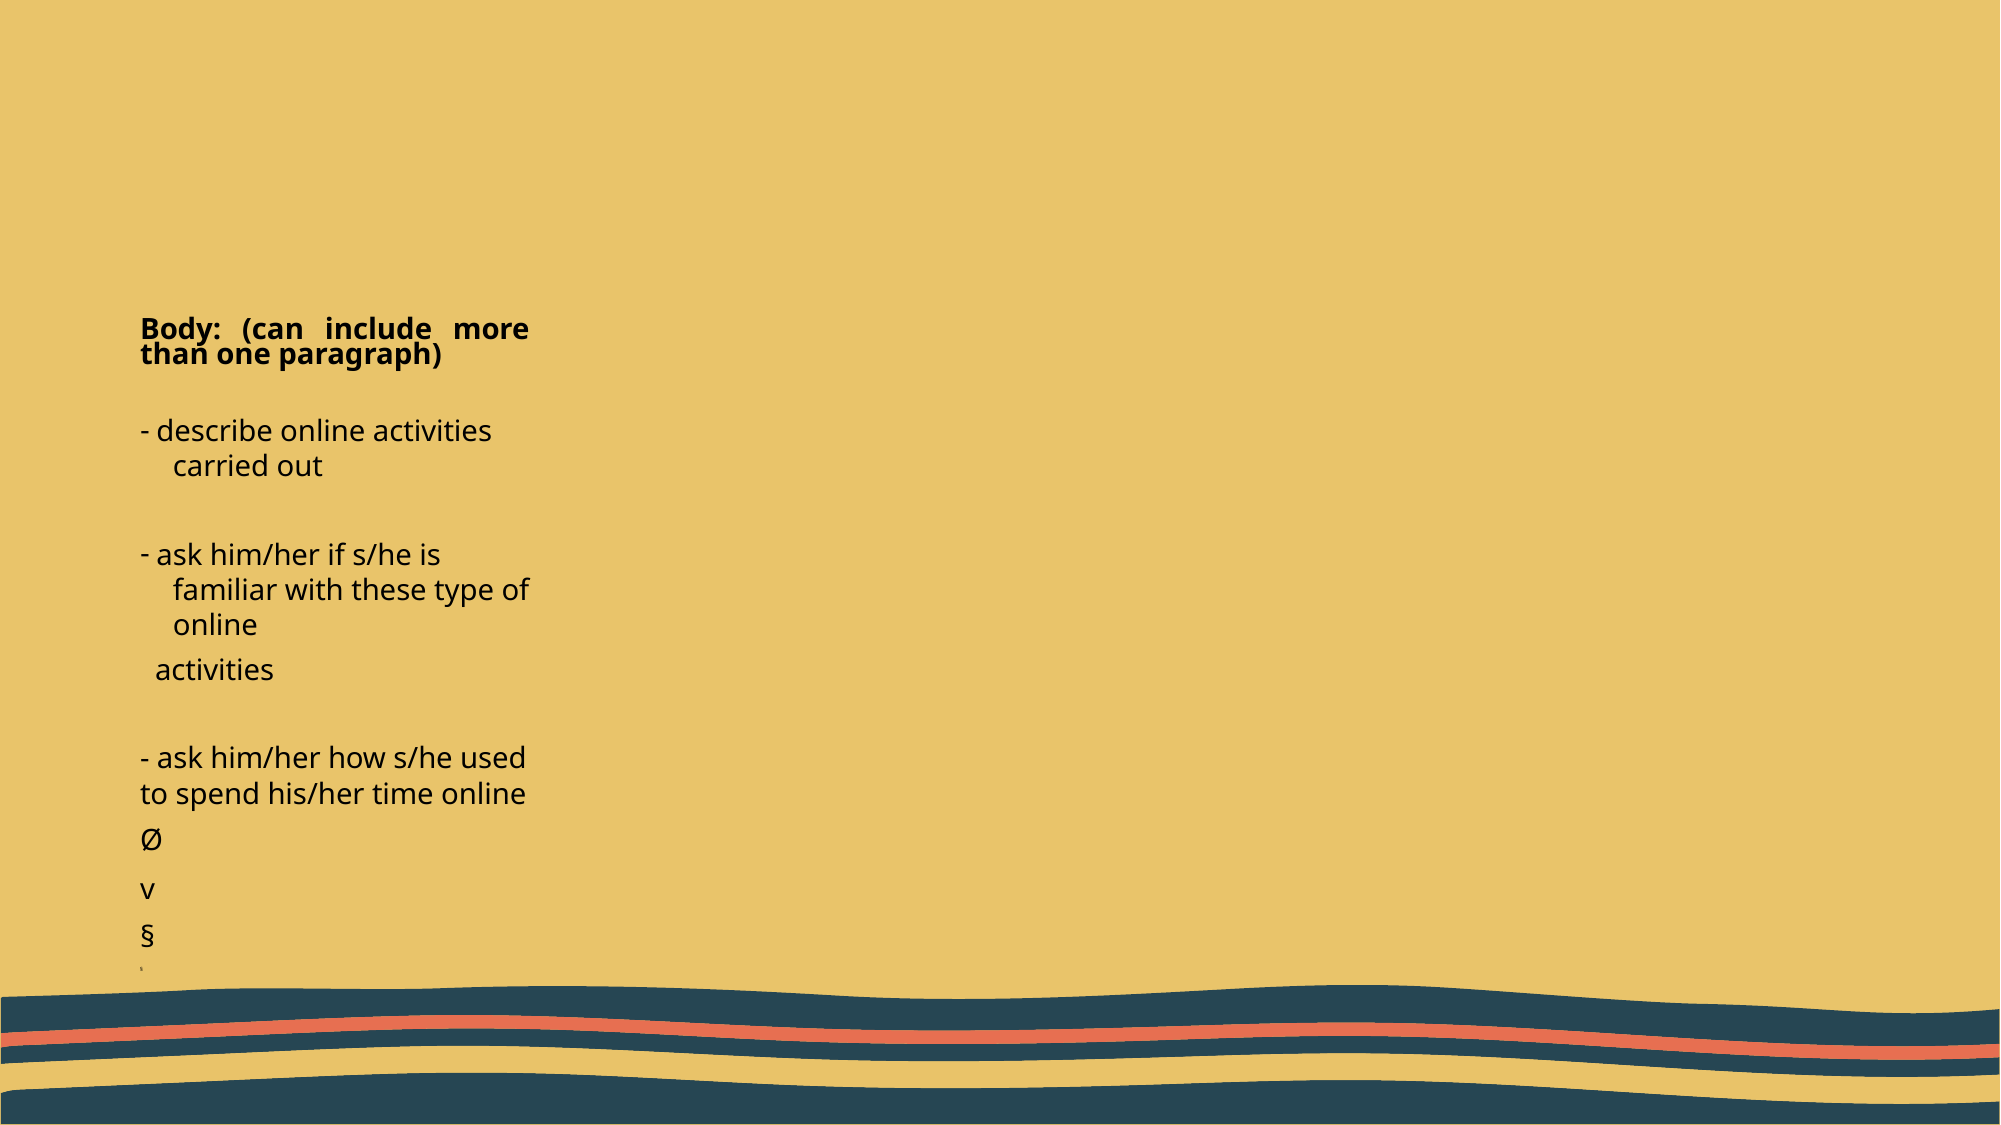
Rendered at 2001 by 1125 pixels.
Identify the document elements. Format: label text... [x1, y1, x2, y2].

list Body: (can include more than one paragraph) describe online activities carried out ask him/her if s/he is familiar with these type of online activities - ask him/her how s/he used to spend his/her time online [32, 95, 2000, 1093]
